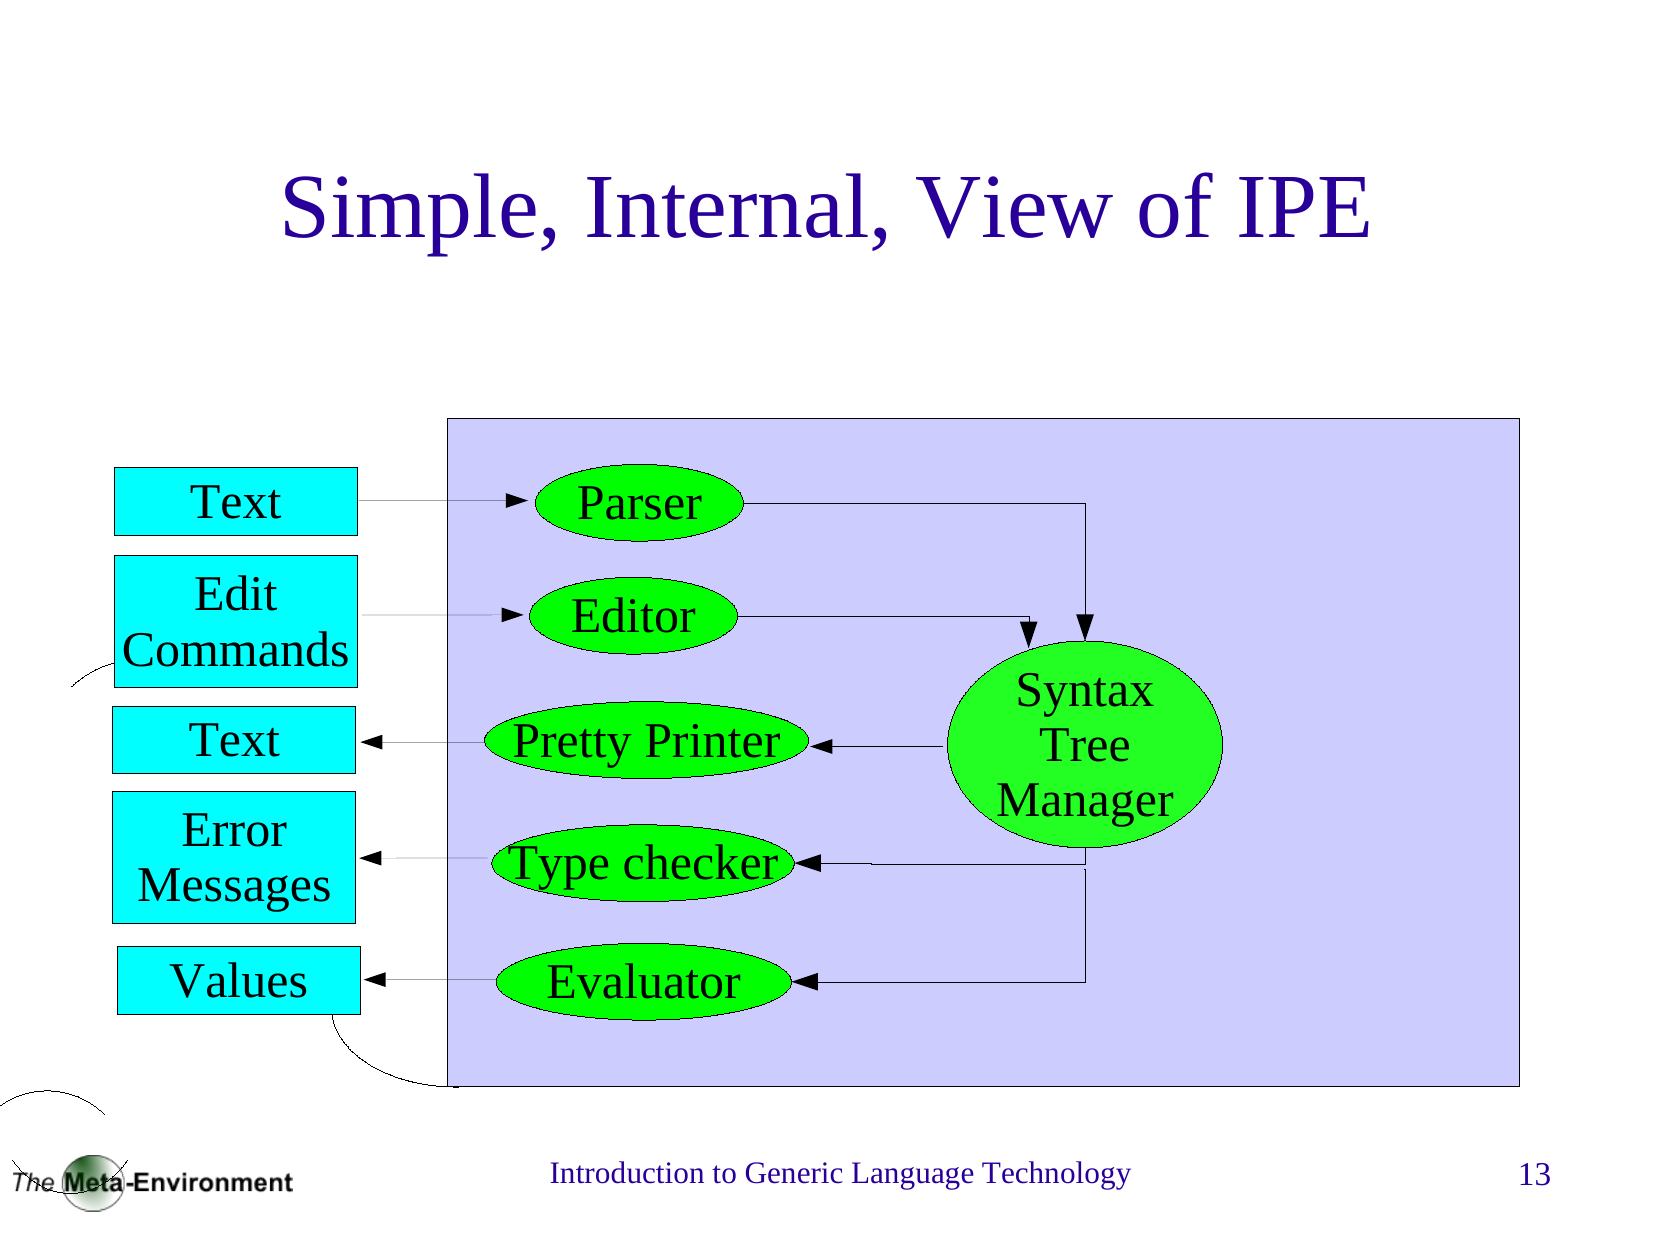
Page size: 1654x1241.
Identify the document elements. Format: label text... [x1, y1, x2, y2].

text_box Type checker [491, 824, 795, 902]
picture [13, 1155, 293, 1212]
text_box Text [114, 467, 358, 536]
text_box Pretty Printer [484, 701, 809, 779]
text_box Edit Commands [114, 555, 358, 688]
title Simple, Internal, View of IPE [121, 102, 1534, 311]
text_box Editor [529, 577, 738, 655]
text_box [447, 418, 1520, 1087]
text_box Text [112, 706, 356, 774]
text_box Syntax Tree Manager [947, 640, 1223, 848]
text_box Parser [535, 464, 744, 542]
text_box Evaluator [496, 943, 792, 1021]
text_box Values [117, 946, 361, 1015]
text_box Error Messages [112, 791, 356, 924]
